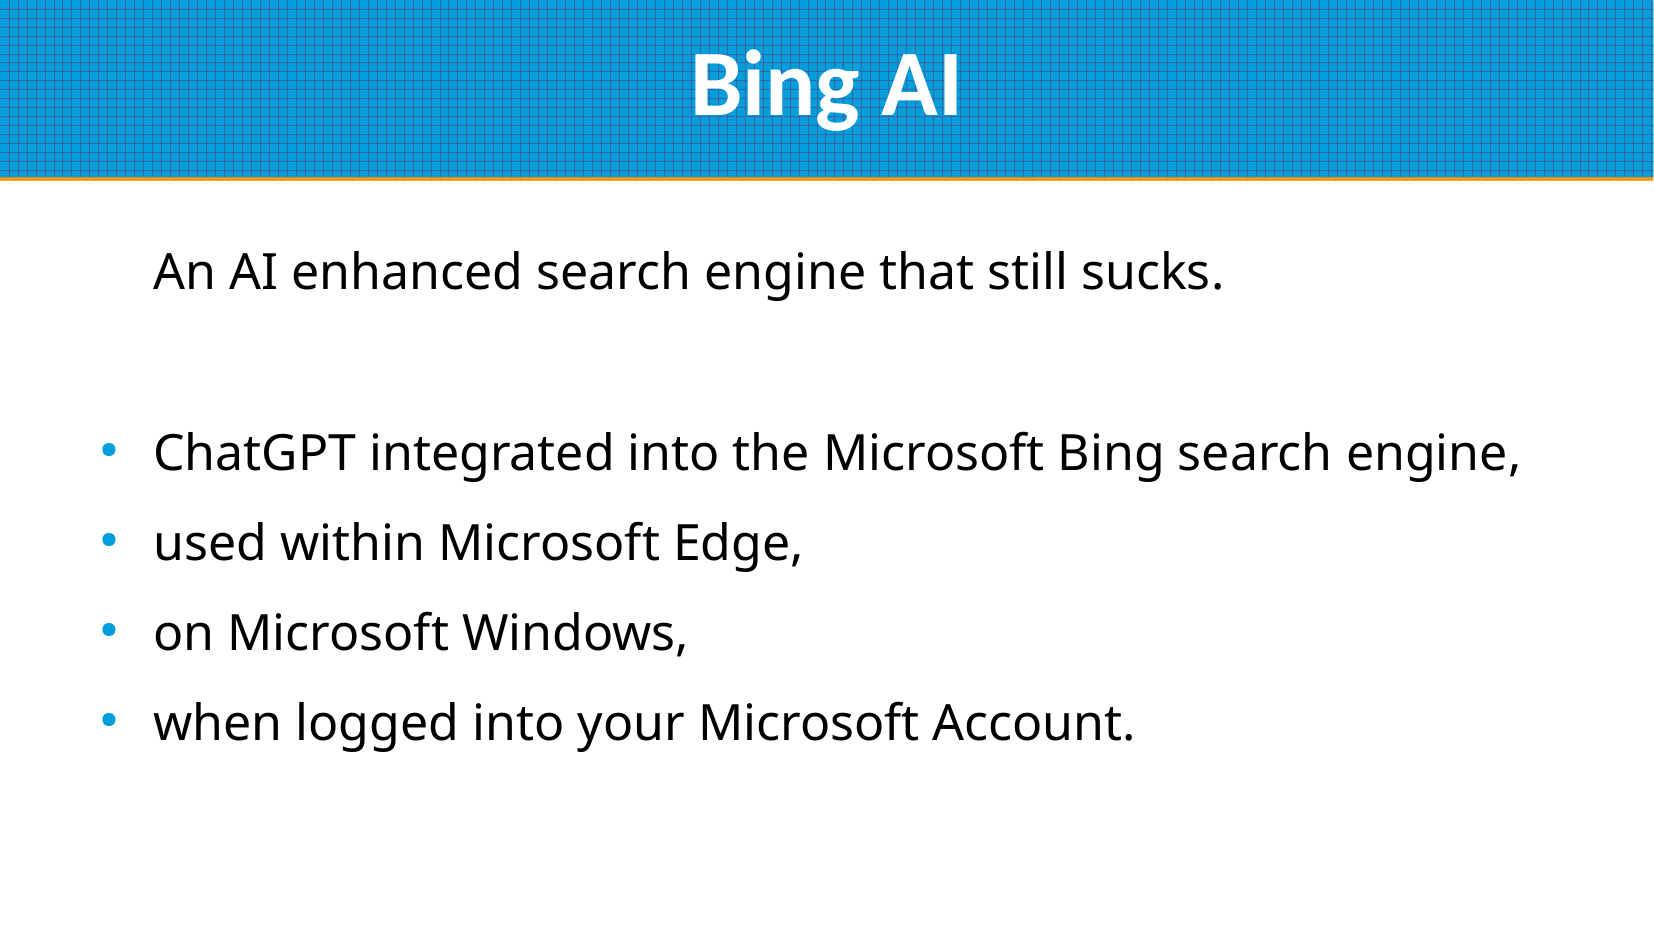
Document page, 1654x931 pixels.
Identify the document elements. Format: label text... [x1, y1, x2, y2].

list An AI enhanced search engine that still sucks. ChatGPT integrated into the Microsoft Bing search engine, used within Microsoft Edge, on Microsoft Windows, when logged into your Microsoft Account. [82, 236, 1563, 811]
title Bing AI [82, 14, 1571, 171]
